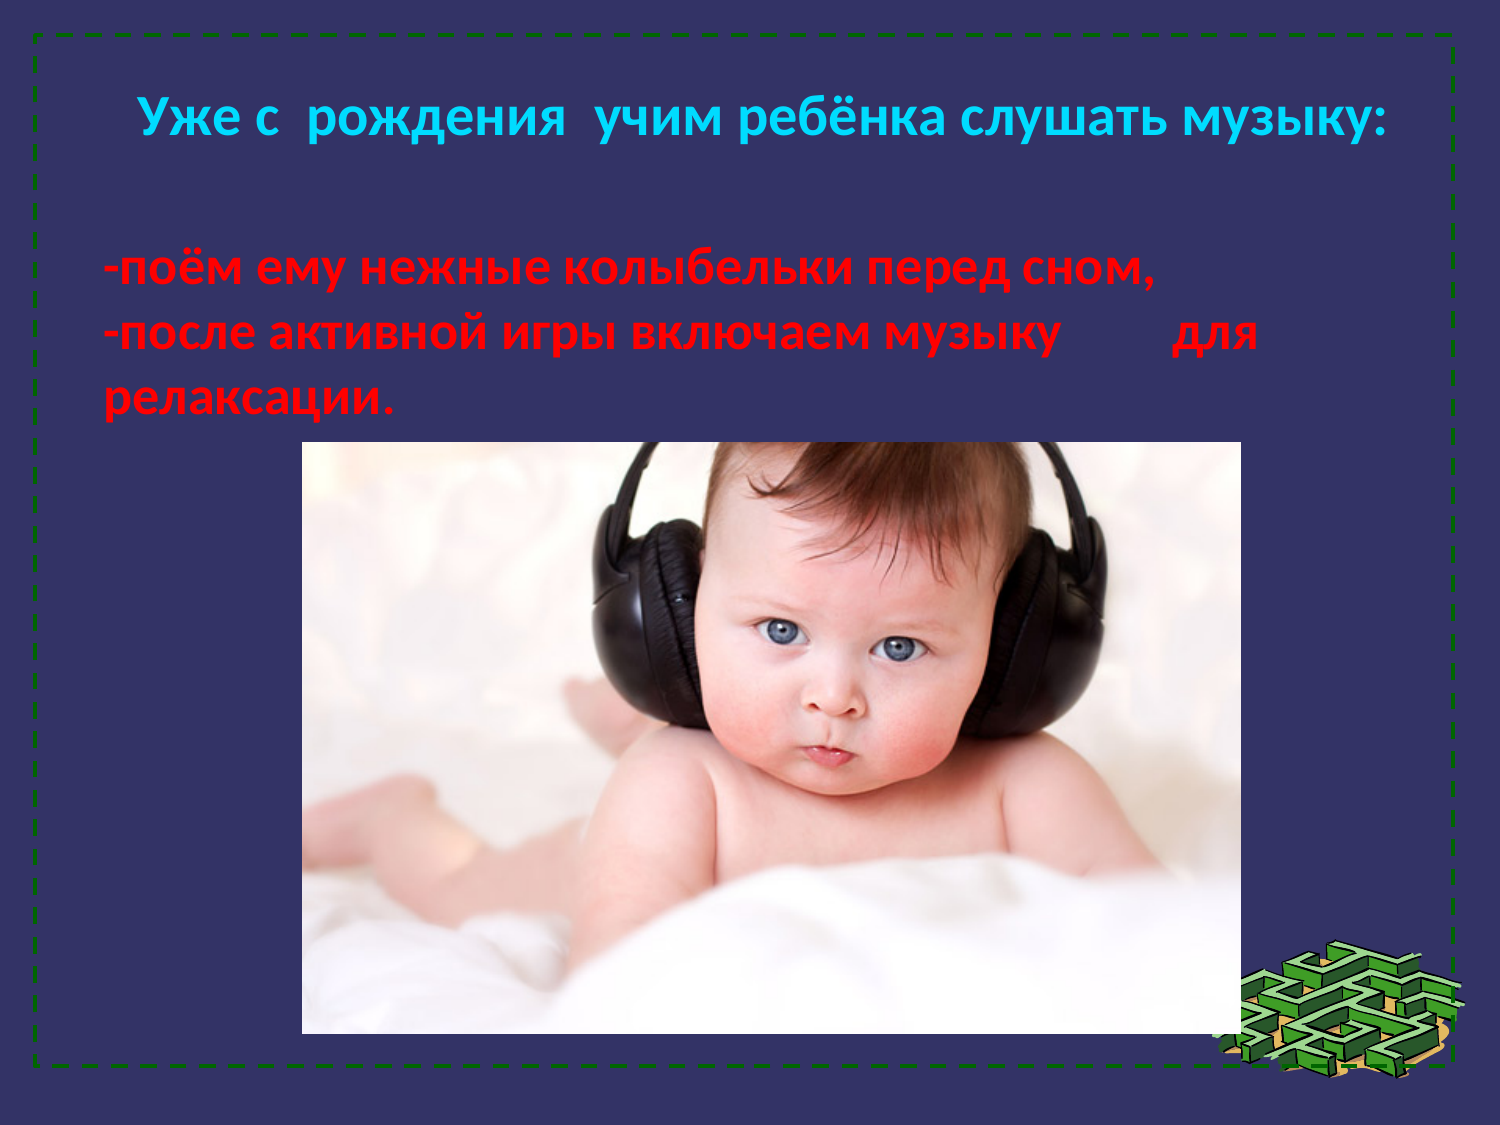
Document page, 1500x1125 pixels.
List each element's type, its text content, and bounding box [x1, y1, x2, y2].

list Уже с рождения учим ребёнка слушать музыку: -поём ему нежные колыбельки перед сном, -после активной игры включаем музыку для релаксации. [88, 69, 1439, 1004]
picture [302, 442, 1241, 1034]
